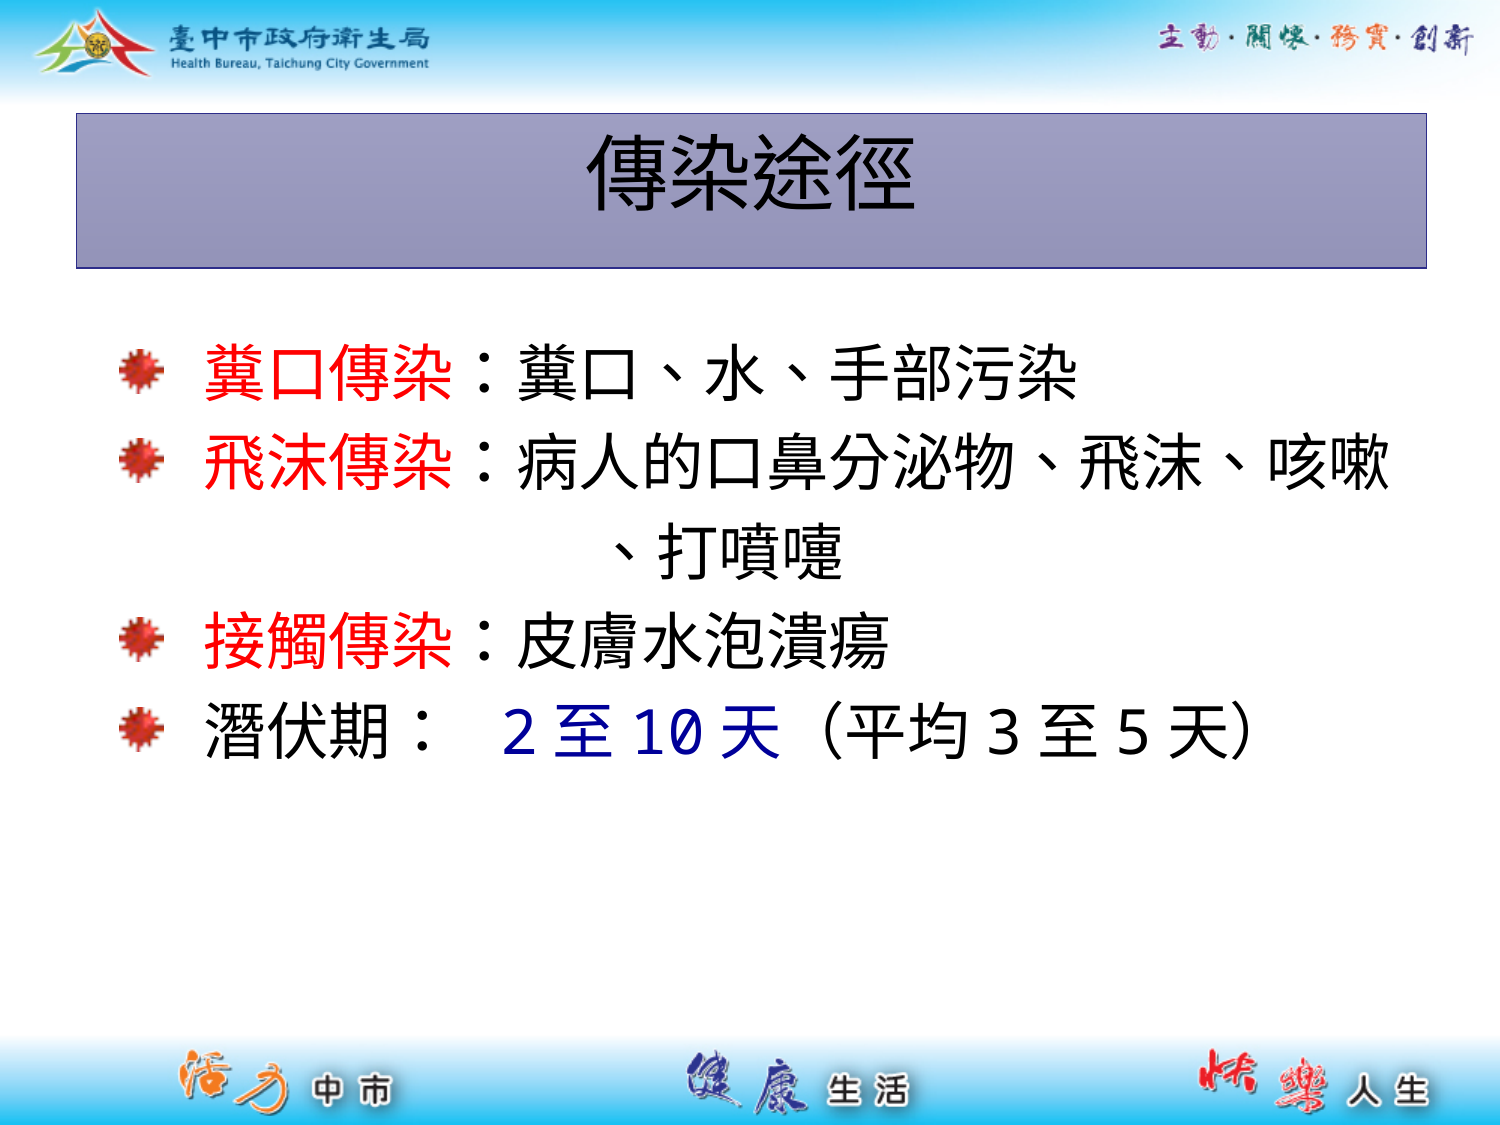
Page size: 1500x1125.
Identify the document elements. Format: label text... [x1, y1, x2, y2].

title 傳染途徑 [76, 113, 1427, 268]
list 糞口傳染：糞口、水、手部污染 飛沫傳染：病人的口鼻分泌物、飛沫、咳嗽 、打噴嚏 接觸傳染：皮膚水泡潰瘍 潛伏期： 2至10天（平均3至5天） [104, 326, 1500, 1053]
